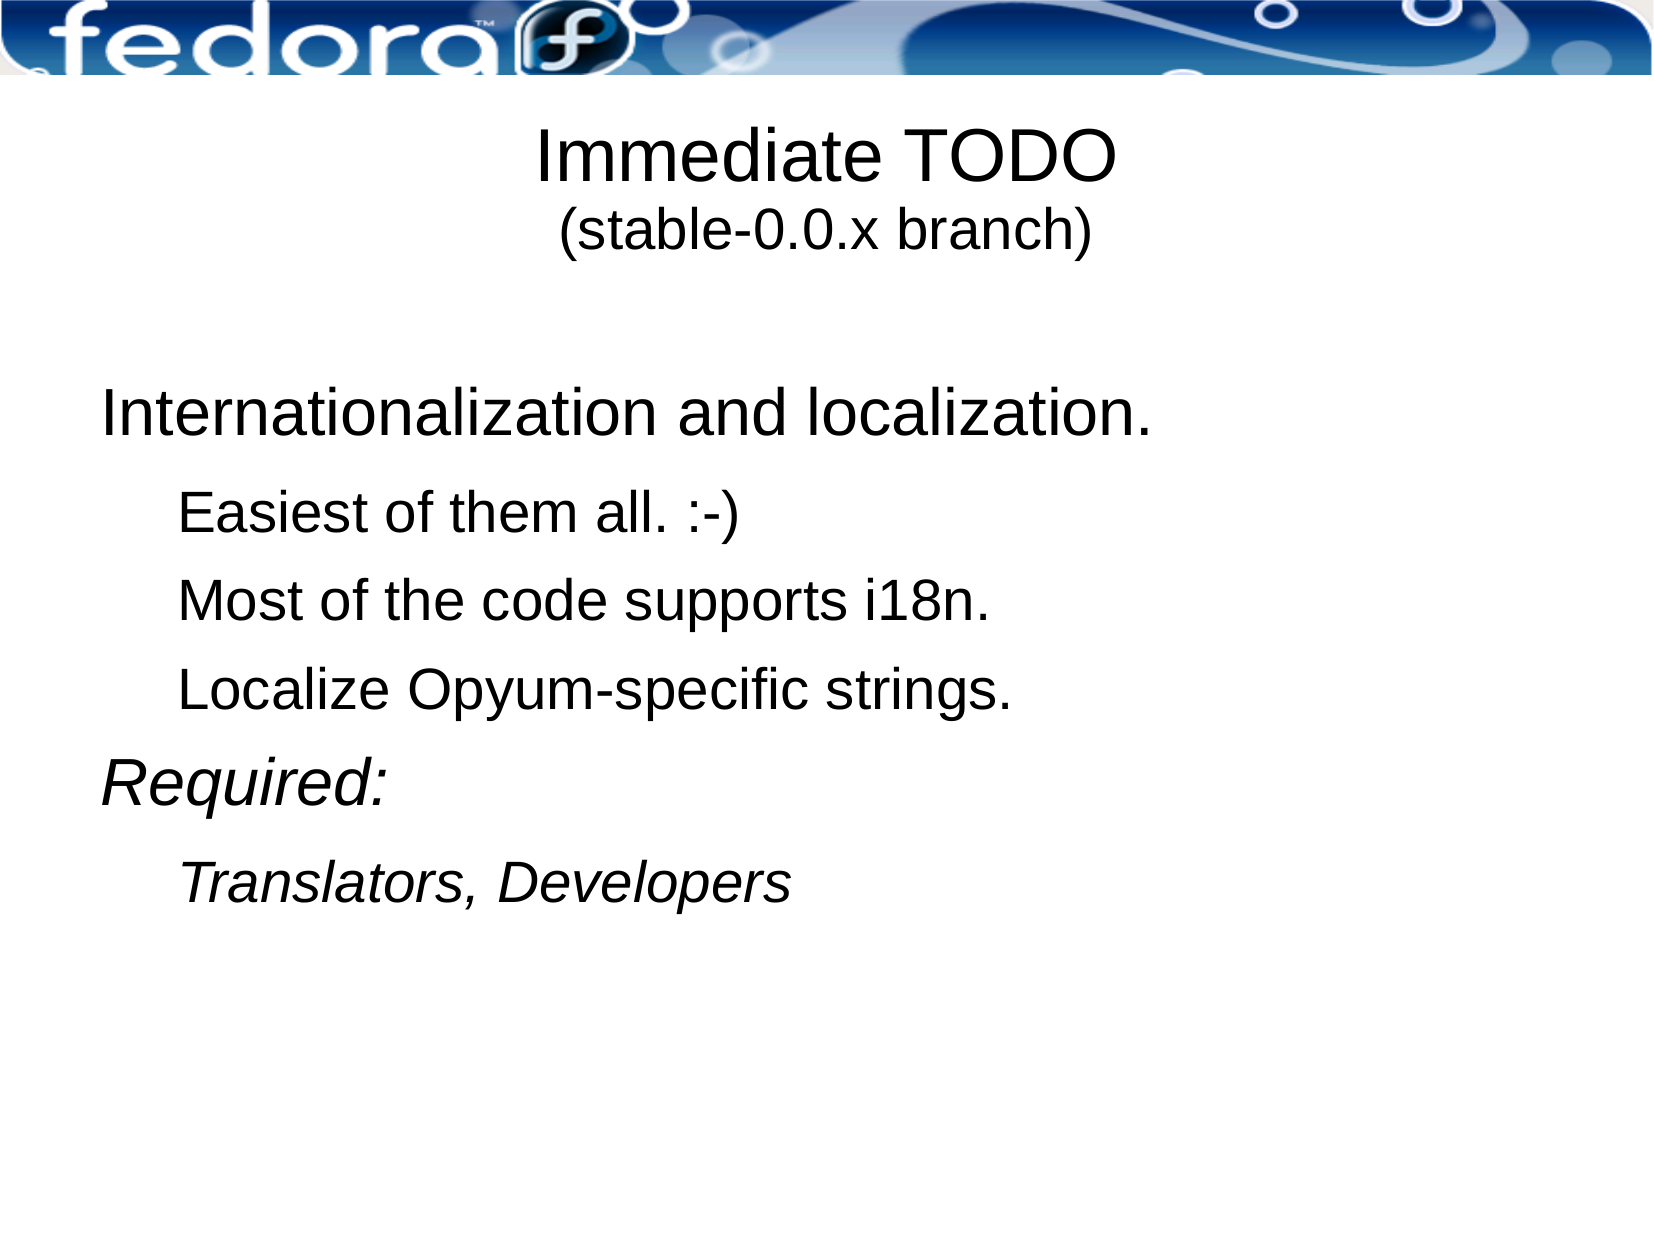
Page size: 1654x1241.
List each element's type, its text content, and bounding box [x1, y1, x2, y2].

picture [0, 0, 1654, 76]
title Immediate TODO (stable-0.0.x branch) [82, 75, 1571, 301]
list Internationalization and localization. Easiest of them all. :-) Most of the code supports i18n. Localize Opyum-specific strings. Required: Translators, Developers [82, 375, 1571, 1013]
